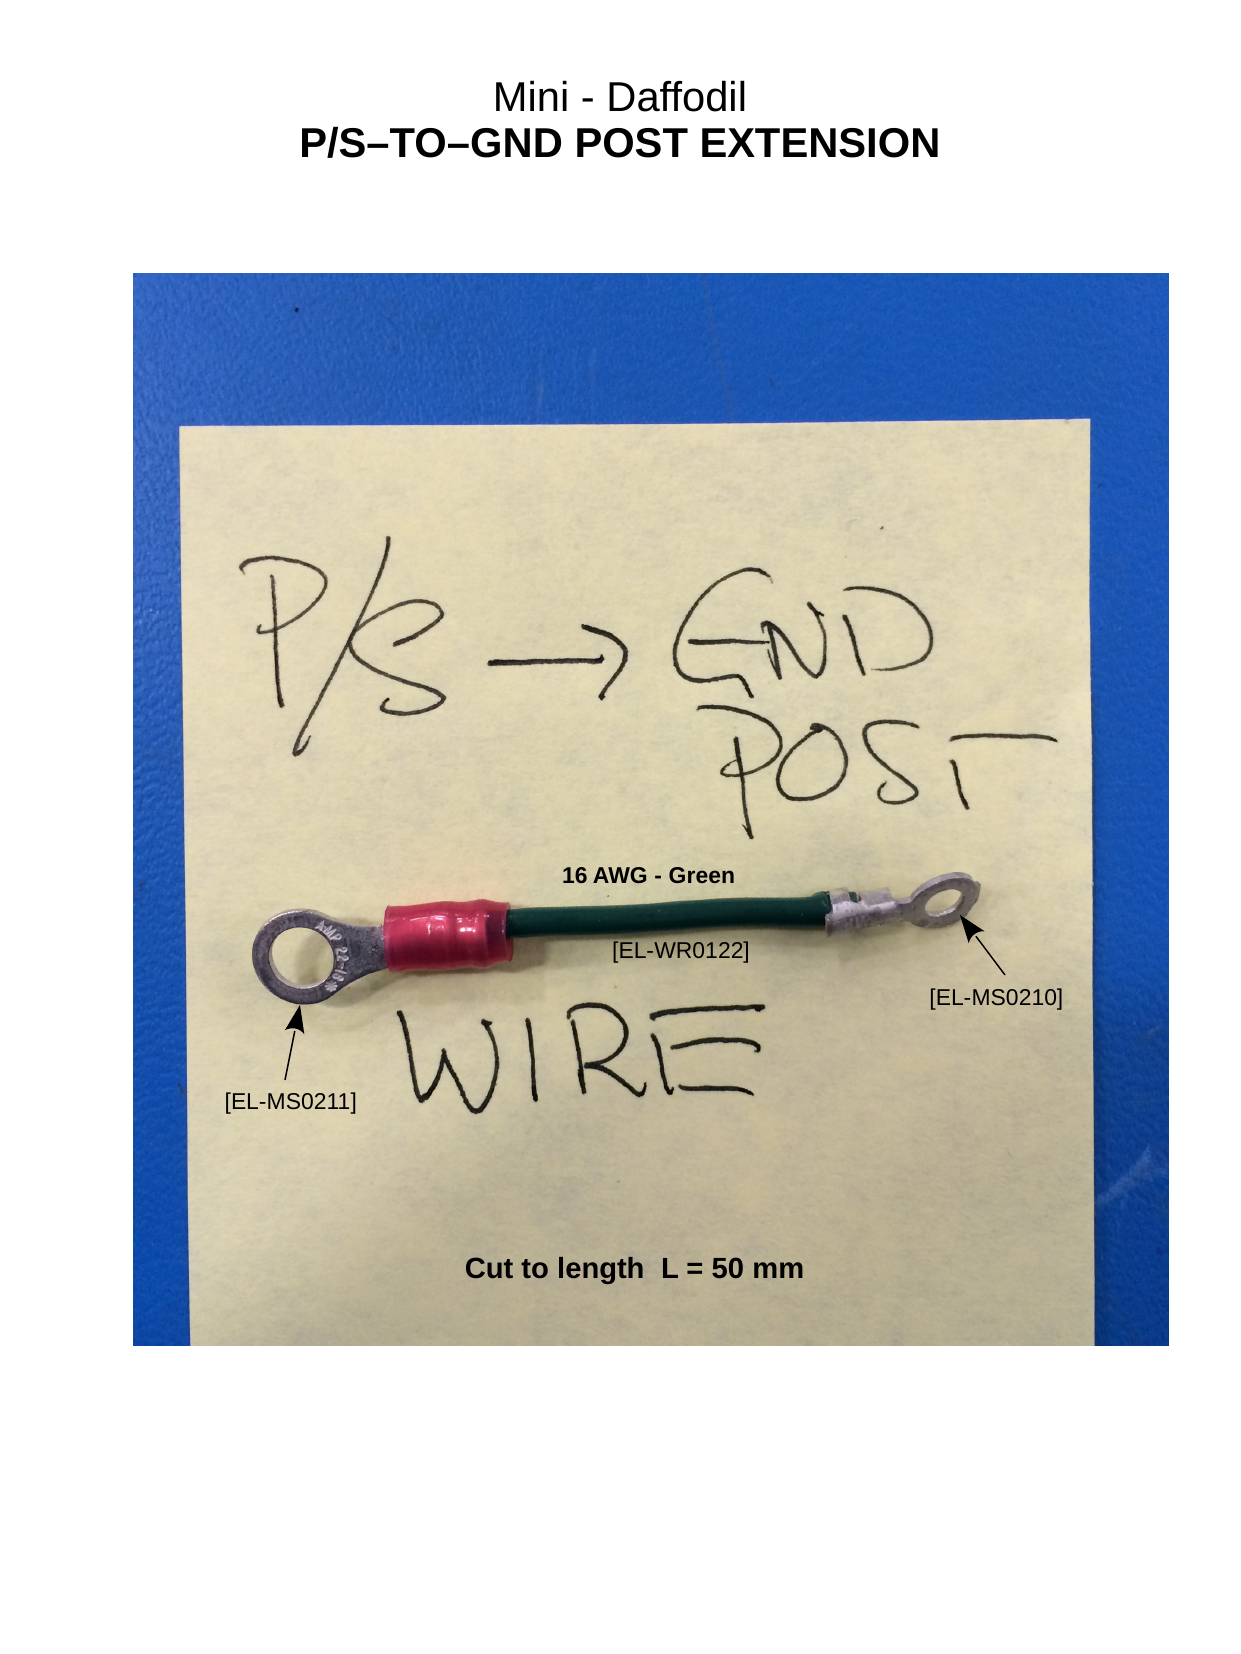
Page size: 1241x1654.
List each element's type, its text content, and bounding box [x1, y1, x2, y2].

text_box [EL-WR0122] [597, 930, 766, 971]
text_box [EL-MS0211] [209, 1081, 372, 1122]
text_box 16 AWG - Green [547, 855, 751, 896]
picture [133, 273, 1169, 1346]
text_box [EL-MS0210] [914, 976, 1079, 1018]
text_box Cut to length L = 50 mm [450, 1245, 820, 1293]
title Mini - Daffodil P/S–TO–GND POST EXTENSION [62, 73, 1179, 167]
